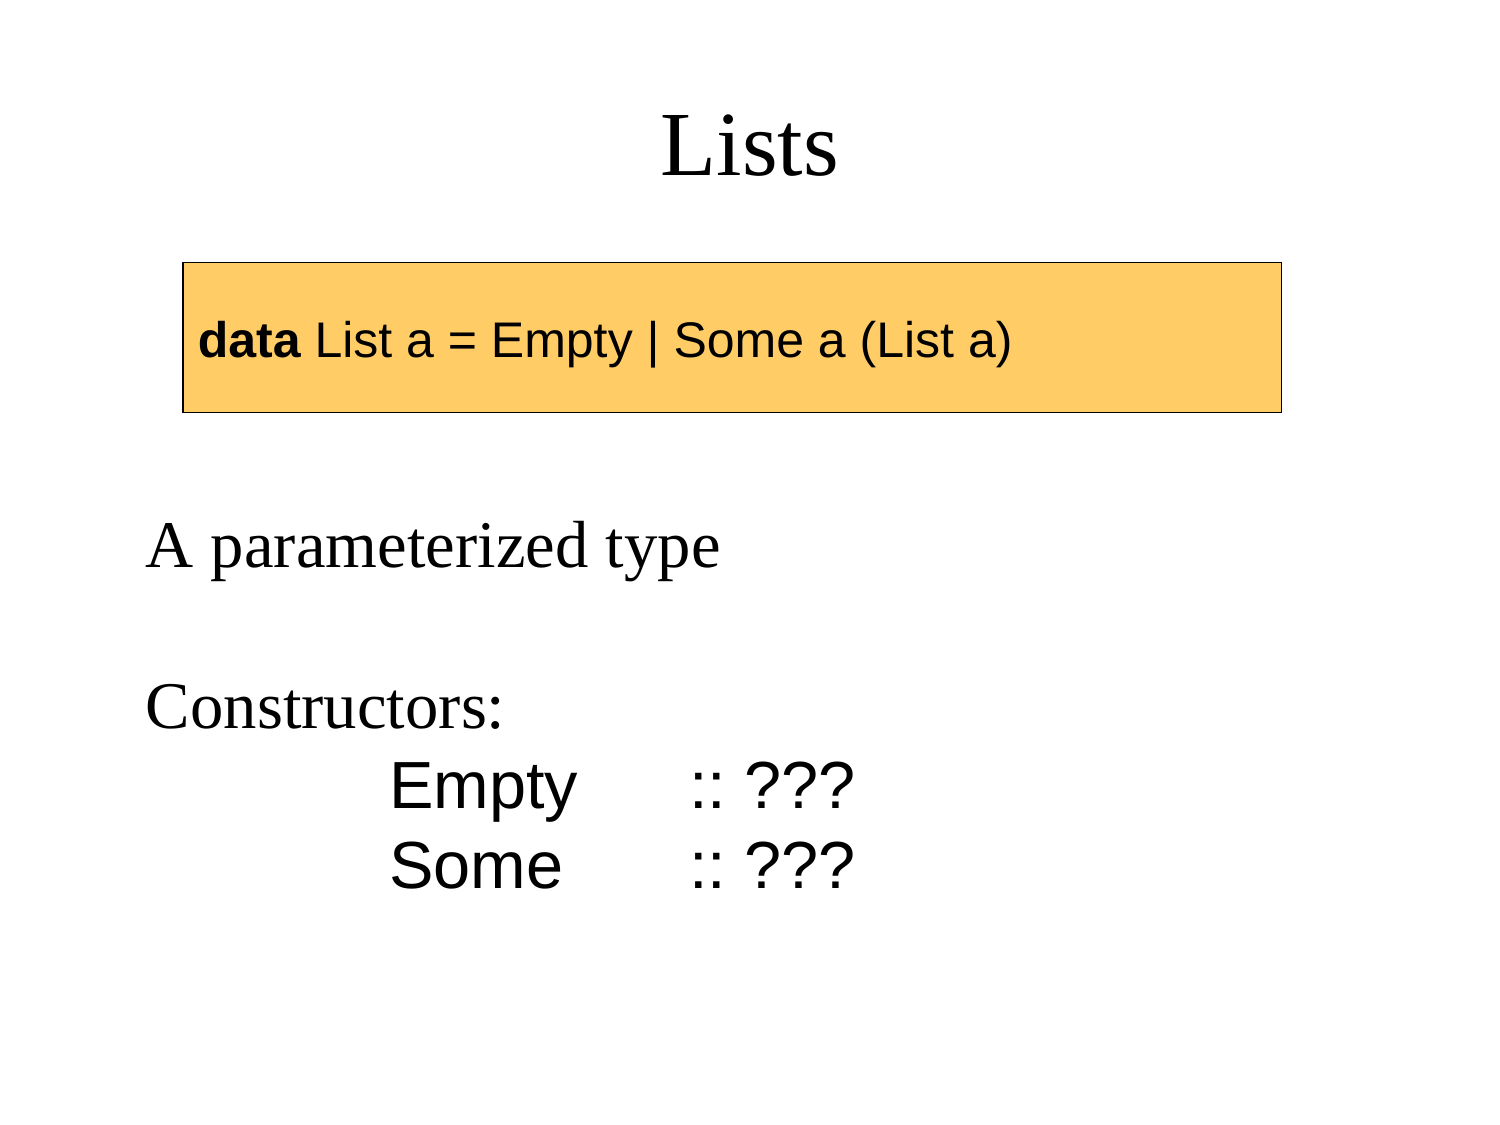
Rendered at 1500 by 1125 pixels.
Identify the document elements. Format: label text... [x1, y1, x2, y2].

list A parameterized type Constructors: Empty :: ??? Some :: ??? [75, 299, 1426, 1005]
title Lists [75, 45, 1426, 233]
text_box data List a = Empty | Some a (List a) [183, 262, 1282, 299]
